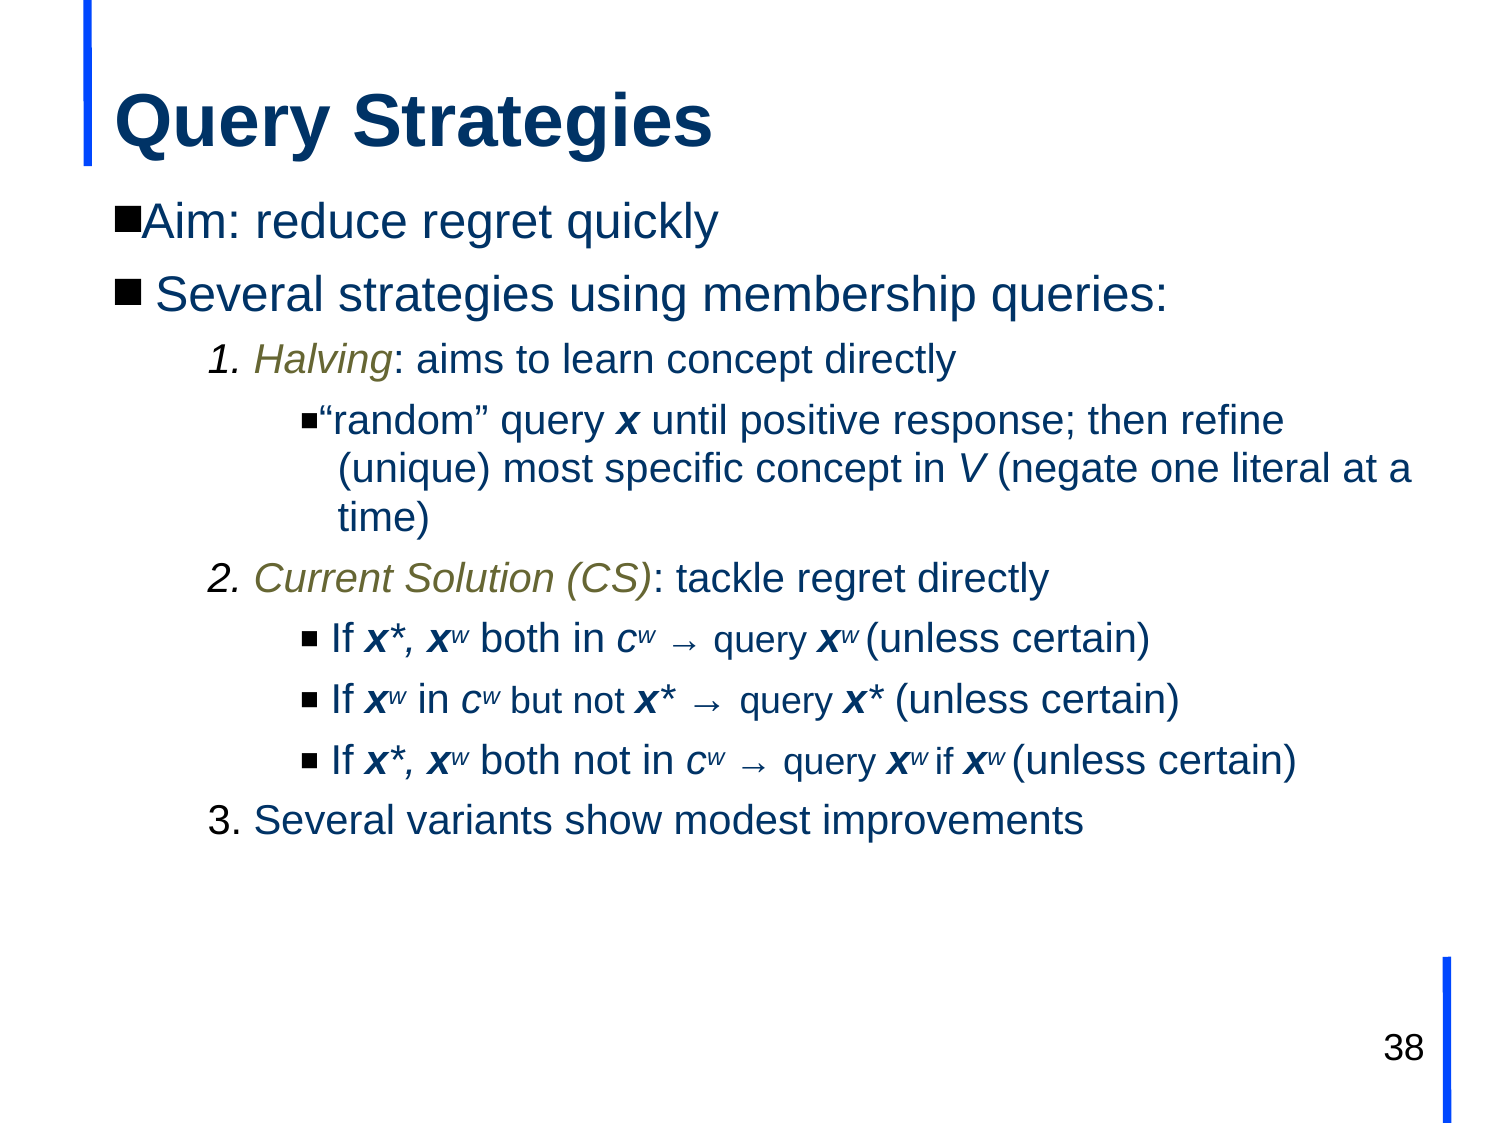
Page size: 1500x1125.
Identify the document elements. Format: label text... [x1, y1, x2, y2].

list Aim: reduce regret quickly Several strategies using membership queries: Halving: aims to learn concept directly “random” query x until positive response; then refine (unique) most specific concept in V (negate one literal at a time) Current Solution (CS): tackle regret directly If x*, xw both in cw → query xw (unless certain) If xw in cw but not x* → query x* (unless certain) If x*, xw both not in cw → query xw if xw (unless certain) Several variants show modest improvements [99, 184, 1438, 992]
title Query Strategies [99, 24, 1438, 184]
